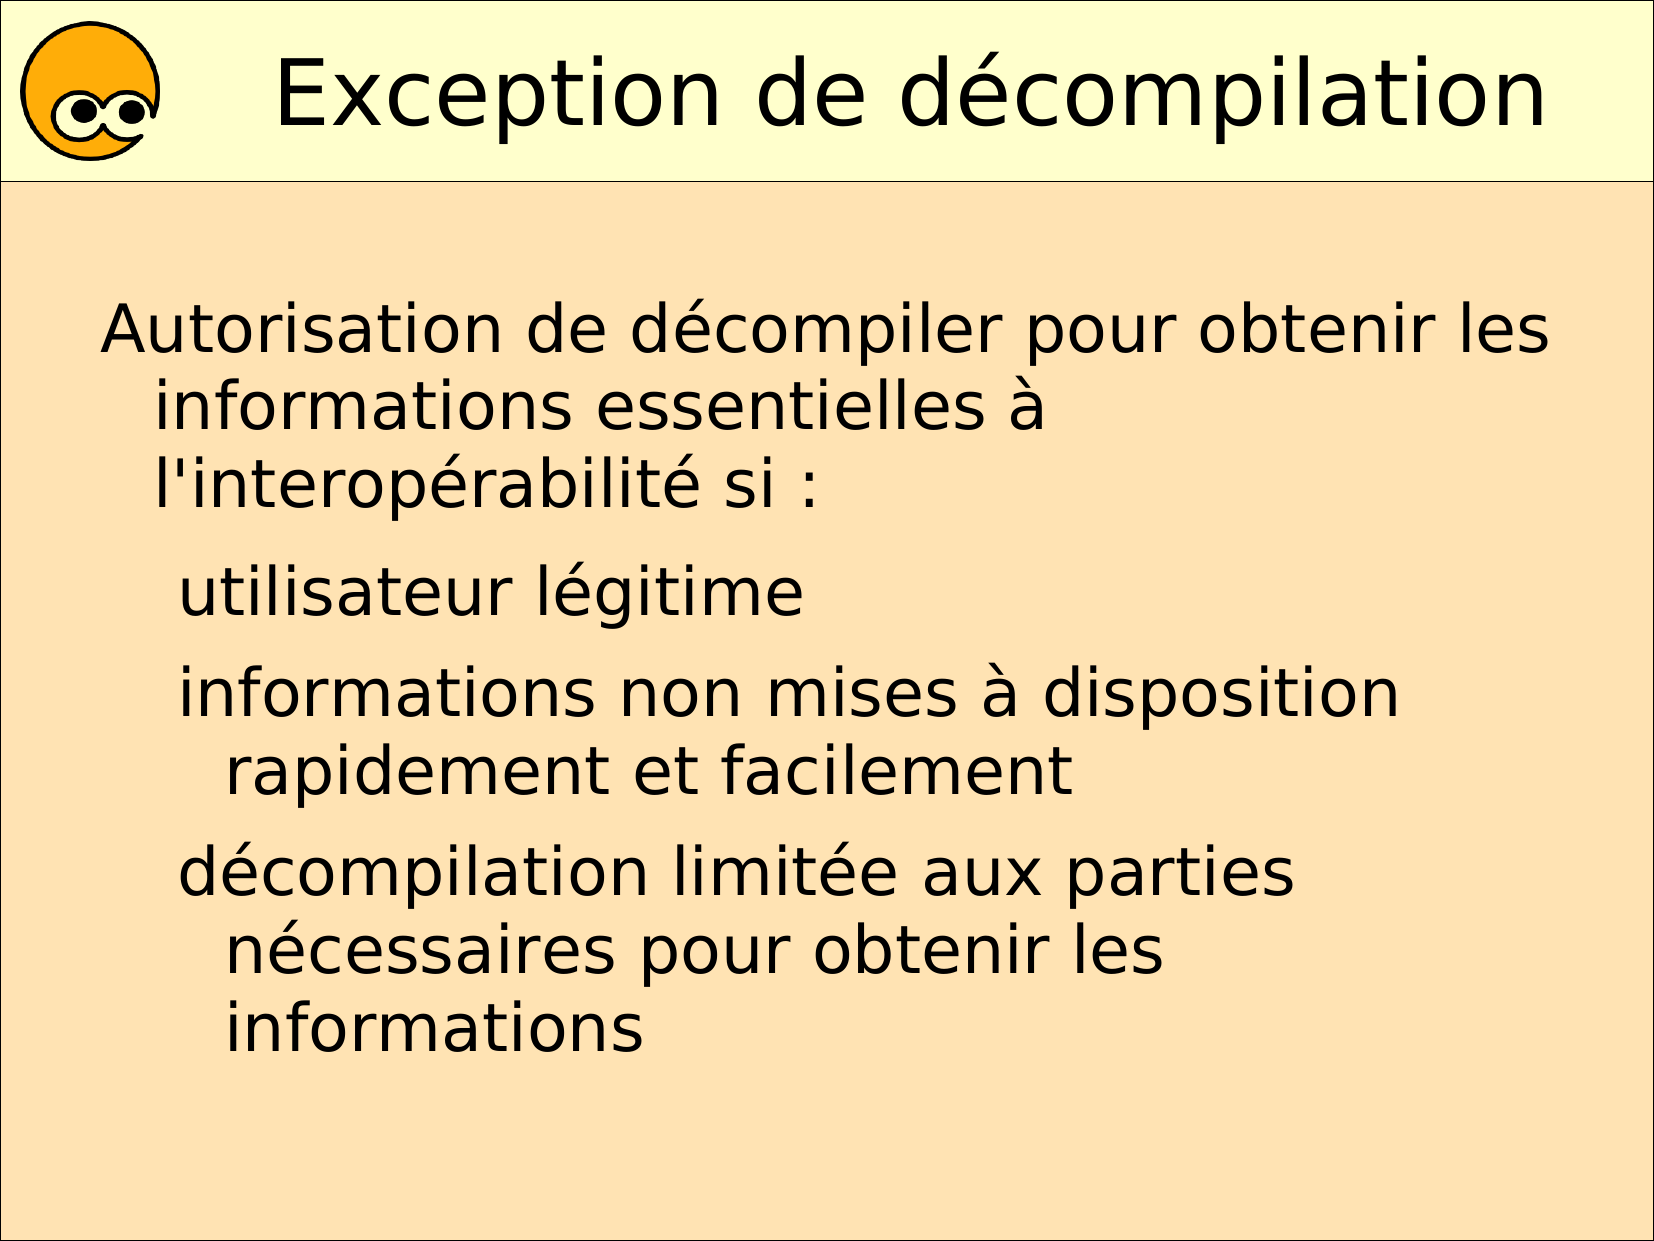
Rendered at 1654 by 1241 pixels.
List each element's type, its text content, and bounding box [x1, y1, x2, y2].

picture [20, 21, 160, 161]
title Exception de décompilation [203, 33, 1620, 154]
list Autorisation de décompiler pour obtenir les informations essentielles à l'interopérabilité si : utilisateur légitime informations non mises à disposition rapidement et facilement décompilation limitée aux parties nécessaires pour obtenir les informations [82, 290, 1571, 1109]
